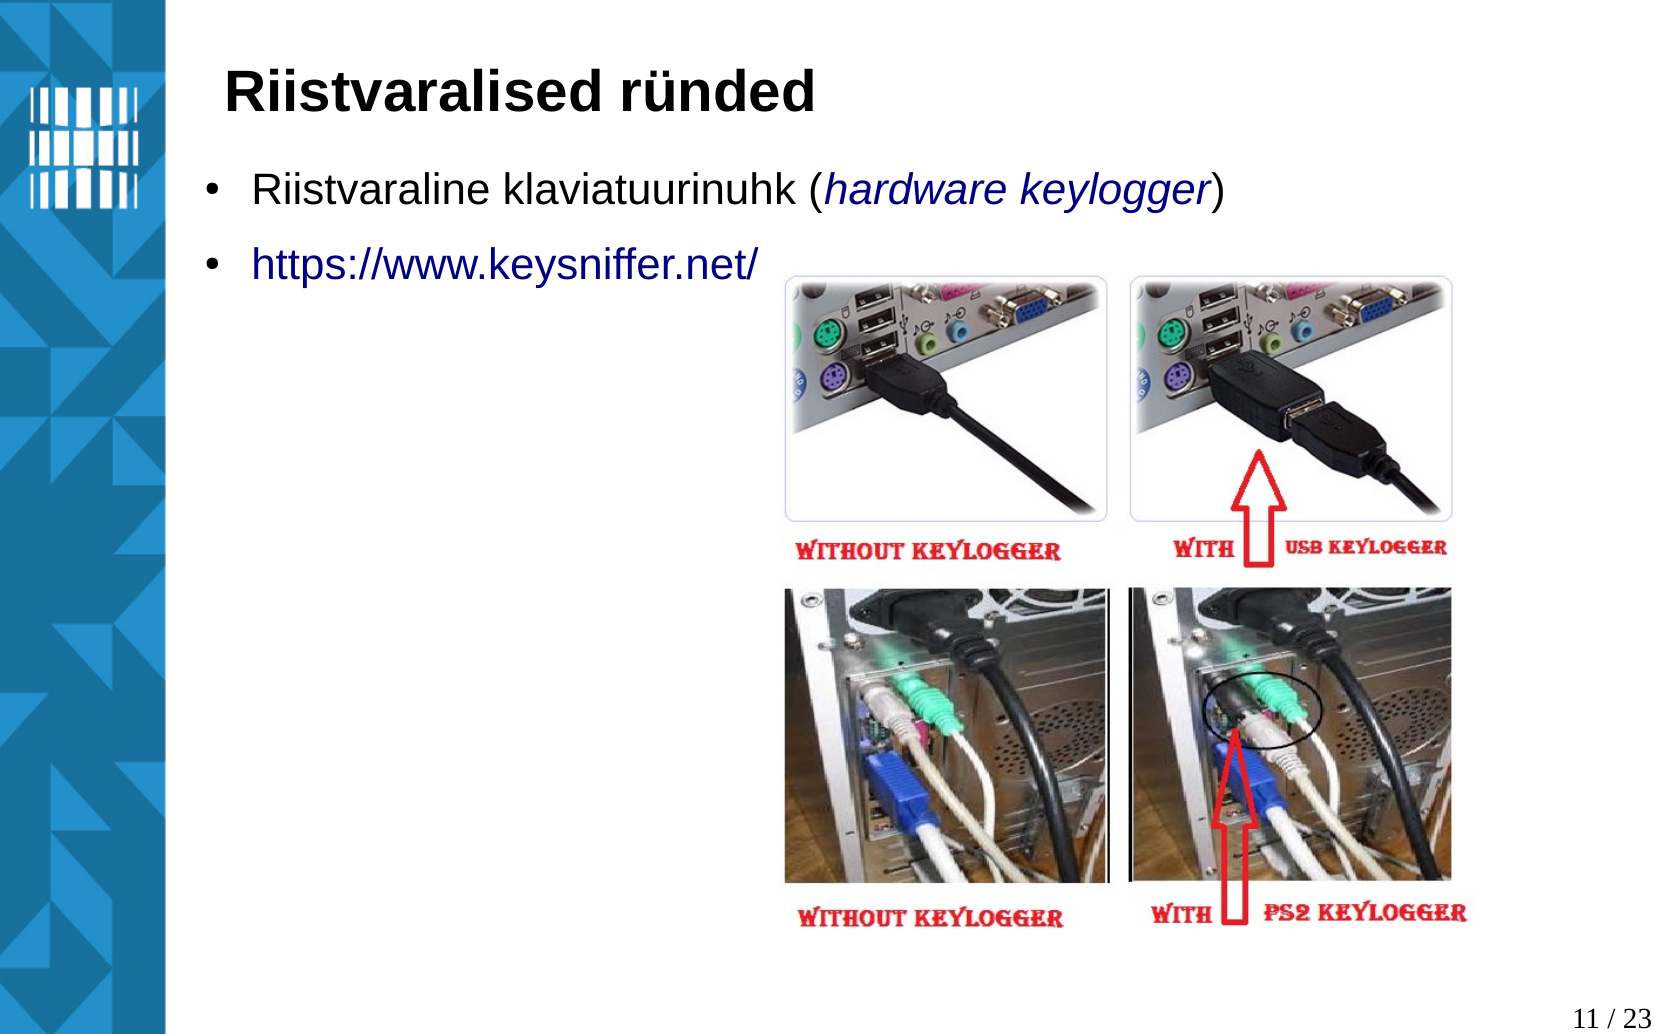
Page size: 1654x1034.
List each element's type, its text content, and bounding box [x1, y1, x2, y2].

picture [779, 271, 1489, 957]
title Riistvaralised ründed [224, 40, 1453, 143]
list Riistvaraline klaviatuurinuhk (hardware keylogger) https://www.keysniffer.net/ [188, 165, 1386, 291]
